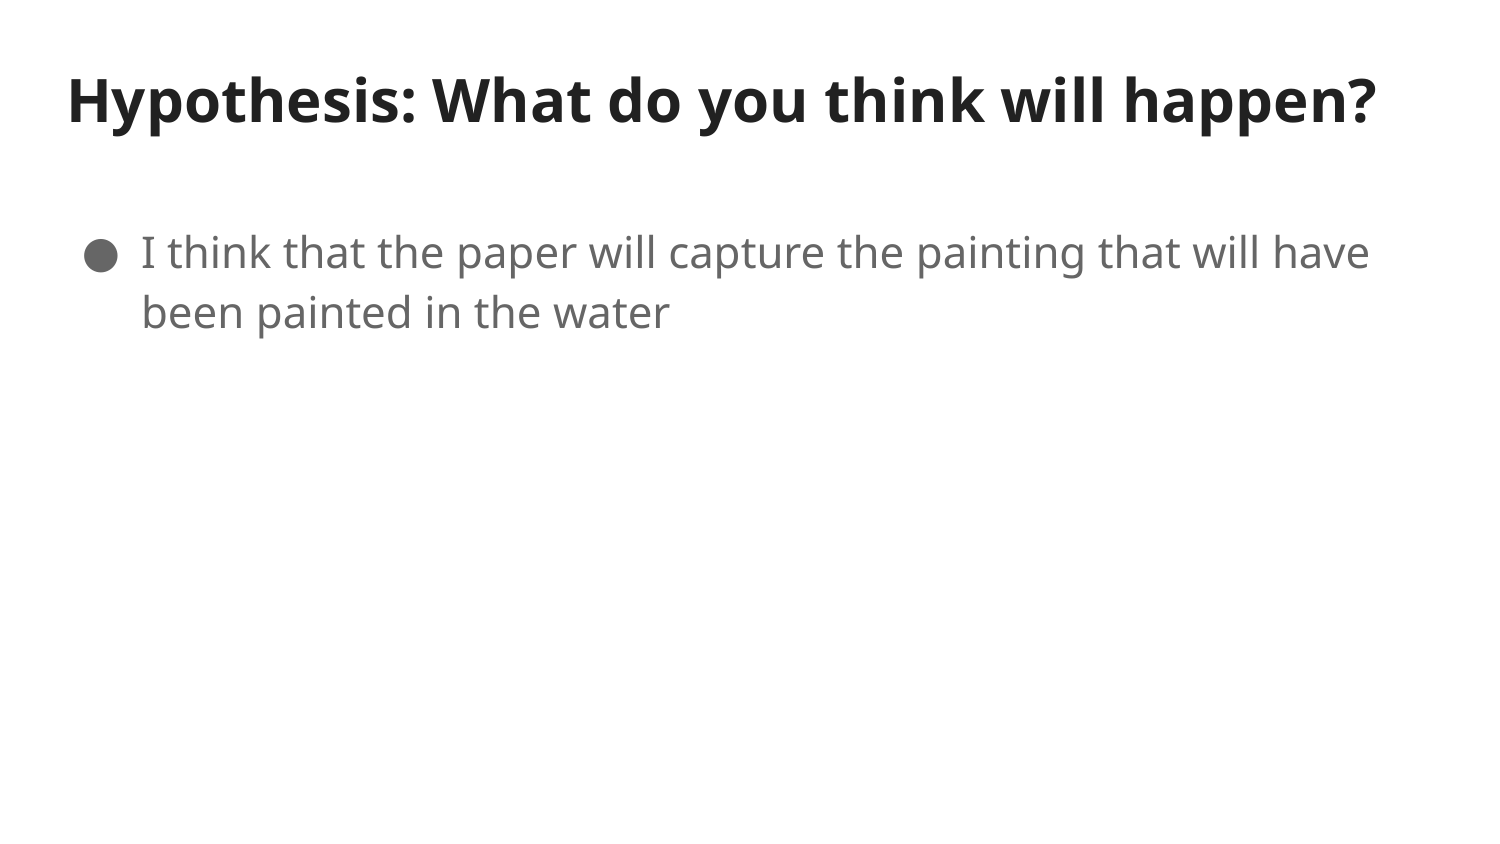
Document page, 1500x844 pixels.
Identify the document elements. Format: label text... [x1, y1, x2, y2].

title Hypothesis: What do you think will happen? [51, 48, 1449, 180]
list I think that the paper will capture the painting that will have been painted in the water [51, 201, 1449, 750]
